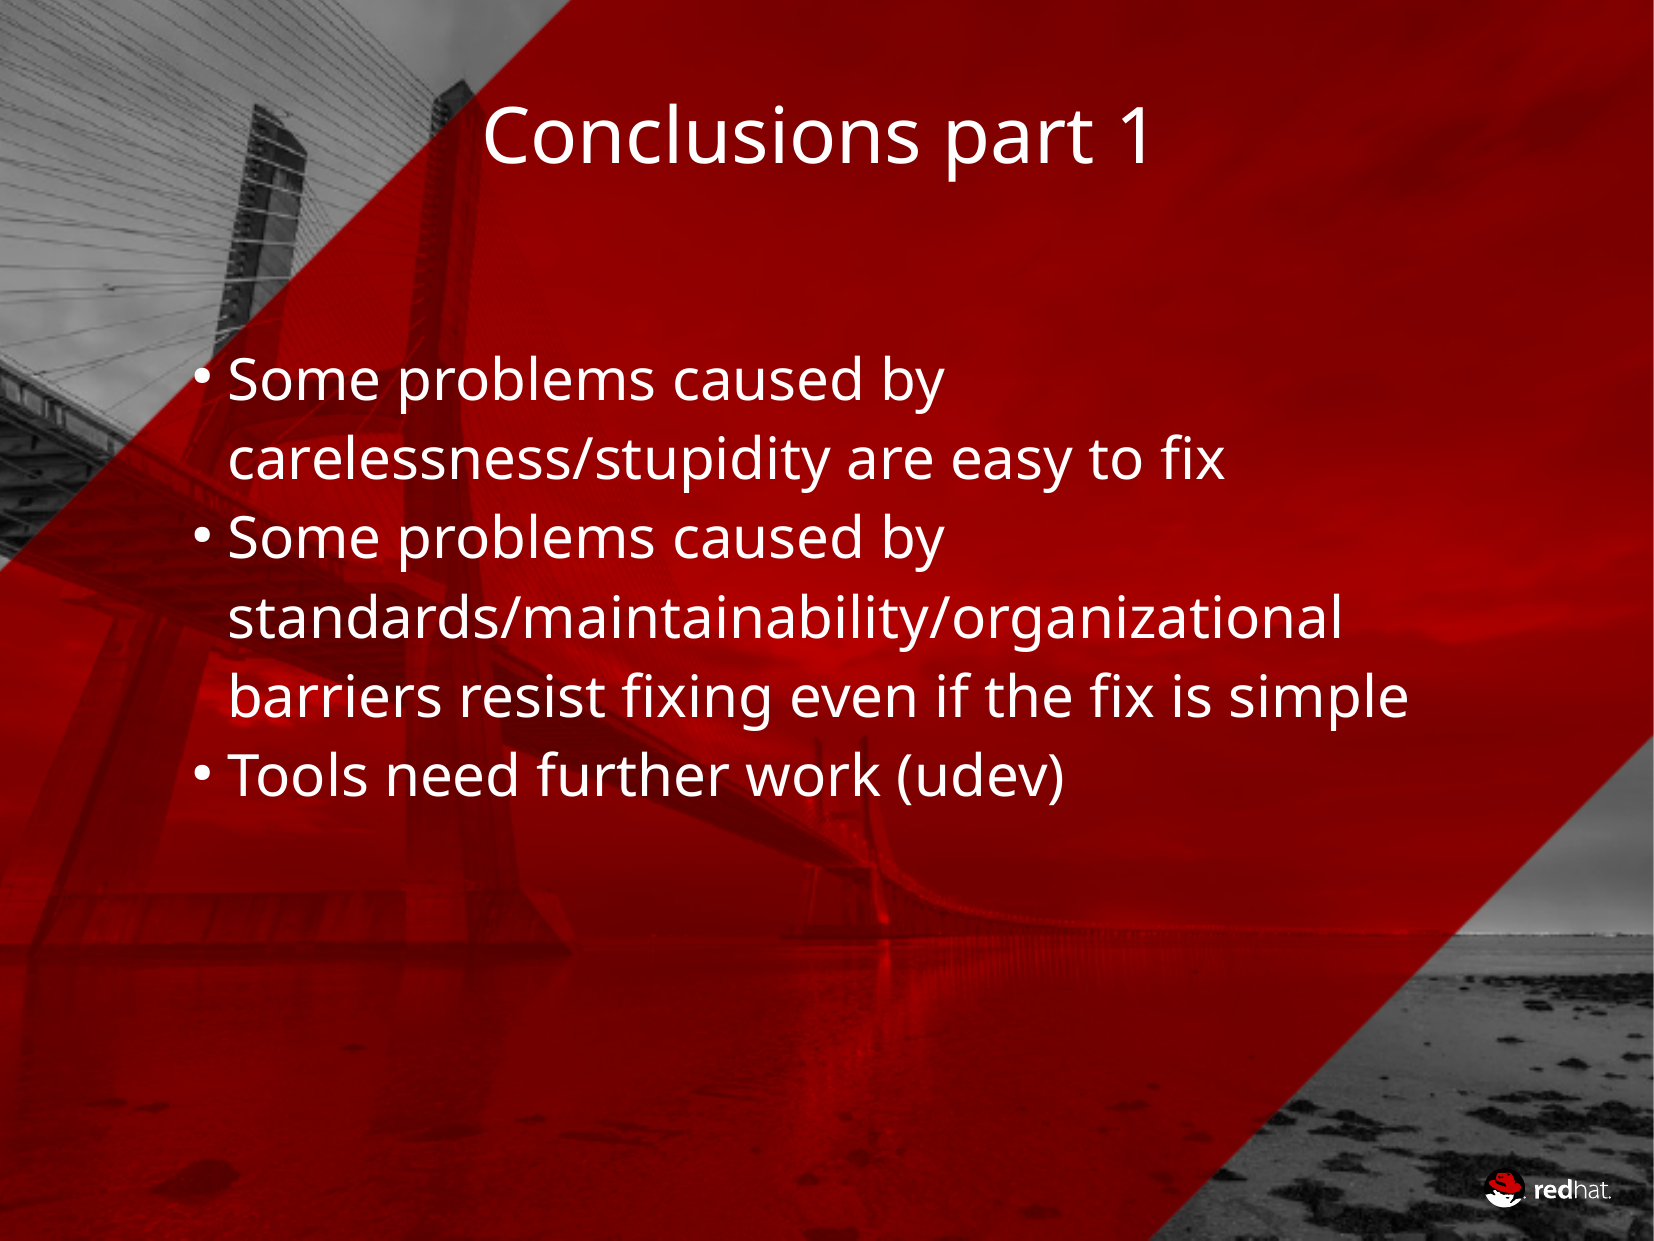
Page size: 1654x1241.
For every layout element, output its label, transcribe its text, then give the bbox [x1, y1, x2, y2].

title Conclusions part 1 [118, 29, 1524, 237]
text_box Some problems caused by carelessness/stupidity are easy to fix Some problems caused by standards/maintainability/organizational barriers resist fixing even if the fix is simple Tools need further work (udev) [177, 330, 1430, 940]
picture [0, 0, 1654, 1241]
